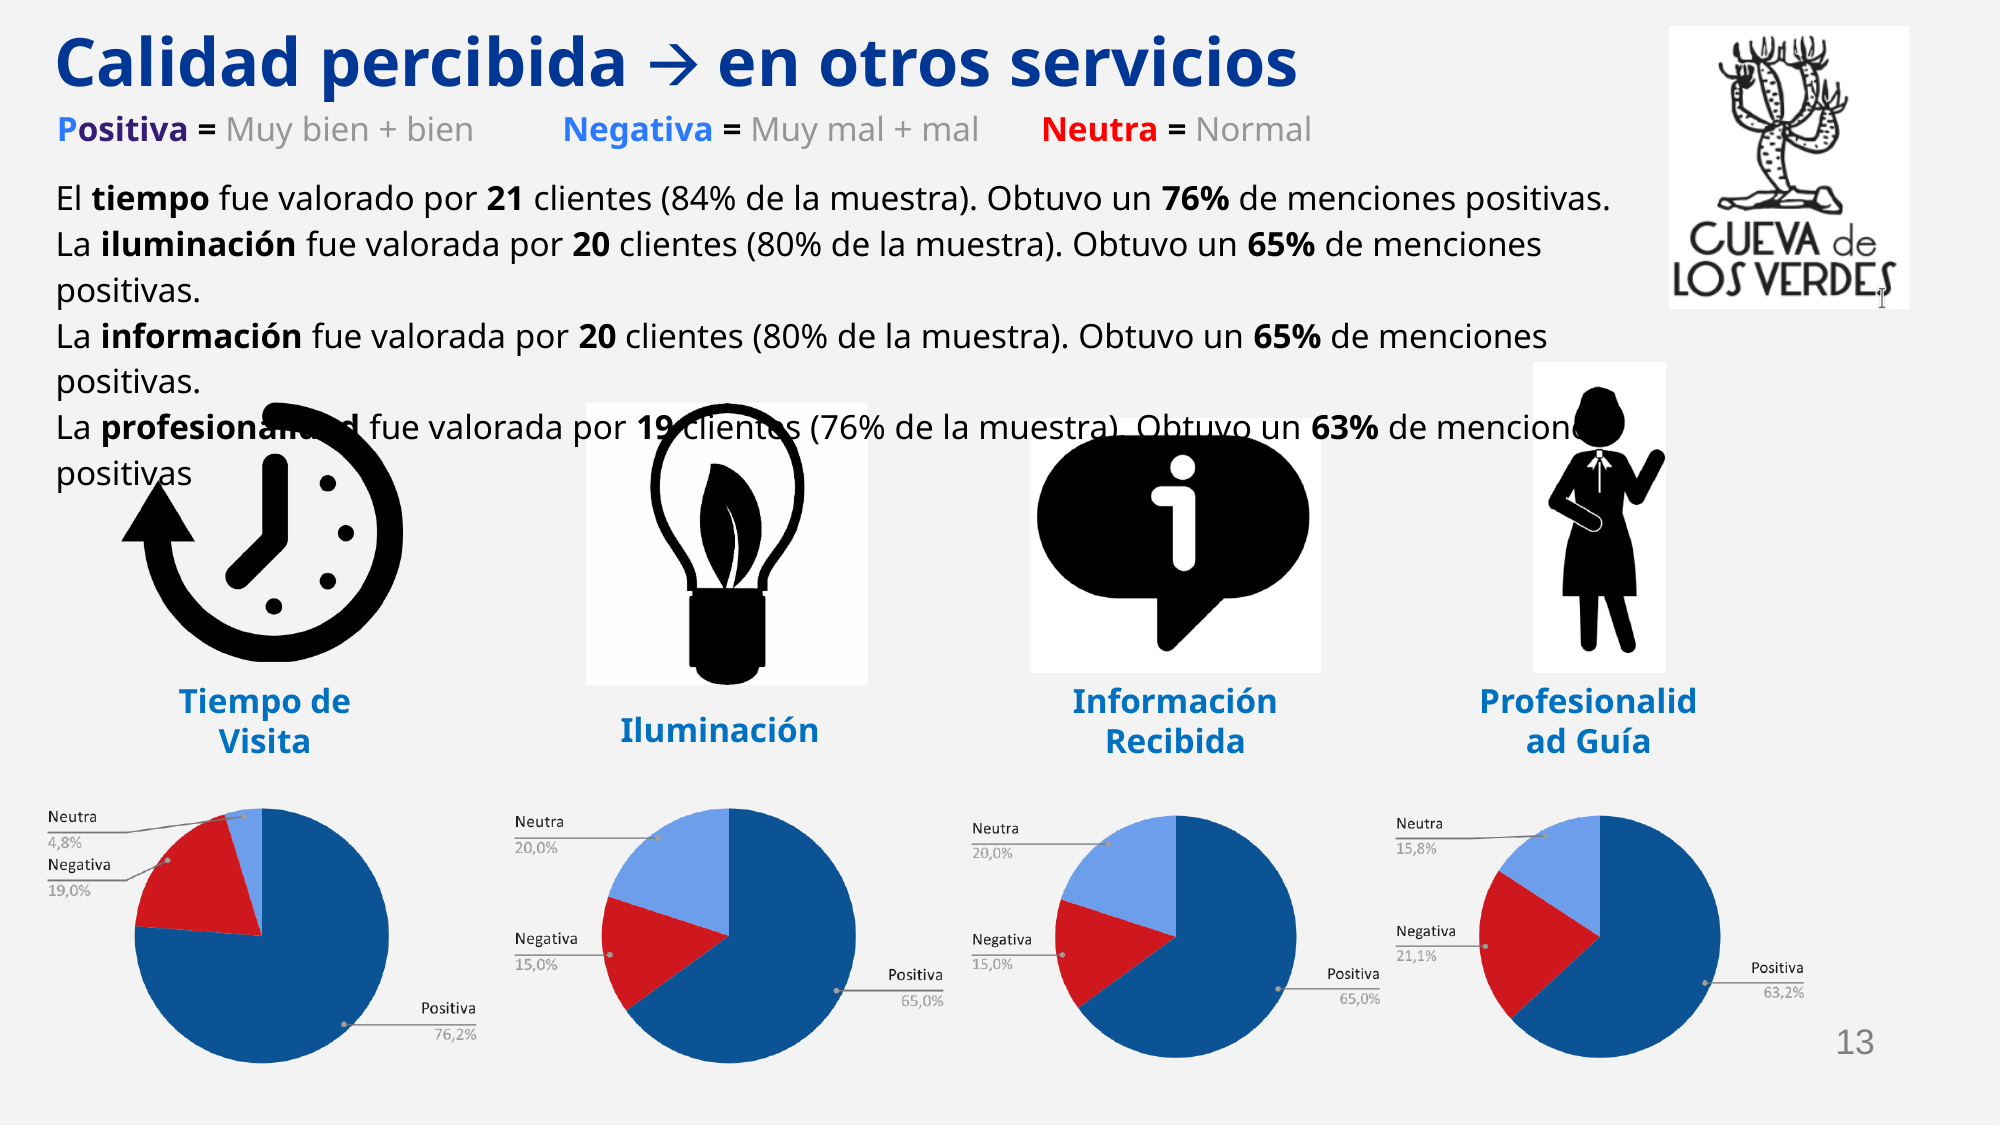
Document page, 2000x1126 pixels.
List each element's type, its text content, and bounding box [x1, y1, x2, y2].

picture [500, 794, 957, 1077]
text_box El tiempo fue valorado por 21 clientes (84% de la muestra). Obtuvo un 76% de menciones positivas. La iluminación fue valorada por 20 clientes (80% de la muestra). Obtuvo un 65% de menciones positivas. La información fue valorada por 20 clientes (80% de la muestra). Obtuvo un 65% de menciones positivas. La profesionalidad fue valorada por 19 clientes (76% de la muestra). Obtuvo un 63% de menciones positivas [40, 156, 1666, 309]
picture [1167, 423, 1177, 437]
text_box Calidad percibida 🡪 en otros servicios [54, 0, 1374, 120]
text_box Positiva = Muy bien + bien Negativa = Muy mal + mal Neutra = Normal [56, 100, 1402, 156]
picture [958, 802, 1817, 1071]
text_box Tiempo de Visita [134, 673, 396, 769]
picture [1317, 427, 1322, 435]
picture [33, 794, 490, 1077]
text_box Información Recibida [1045, 673, 1306, 769]
picture [1533, 362, 1666, 673]
picture [586, 403, 868, 686]
picture [862, 417, 867, 428]
text_box Iluminación [591, 701, 849, 794]
slide_number <number> [1817, 1010, 1894, 1071]
picture [121, 391, 403, 673]
picture [1535, 423, 1545, 437]
text_box Profesionalidad Guía [1454, 672, 1723, 769]
picture [1029, 418, 1322, 673]
picture [1668, 26, 1910, 309]
picture [1140, 418, 1156, 437]
